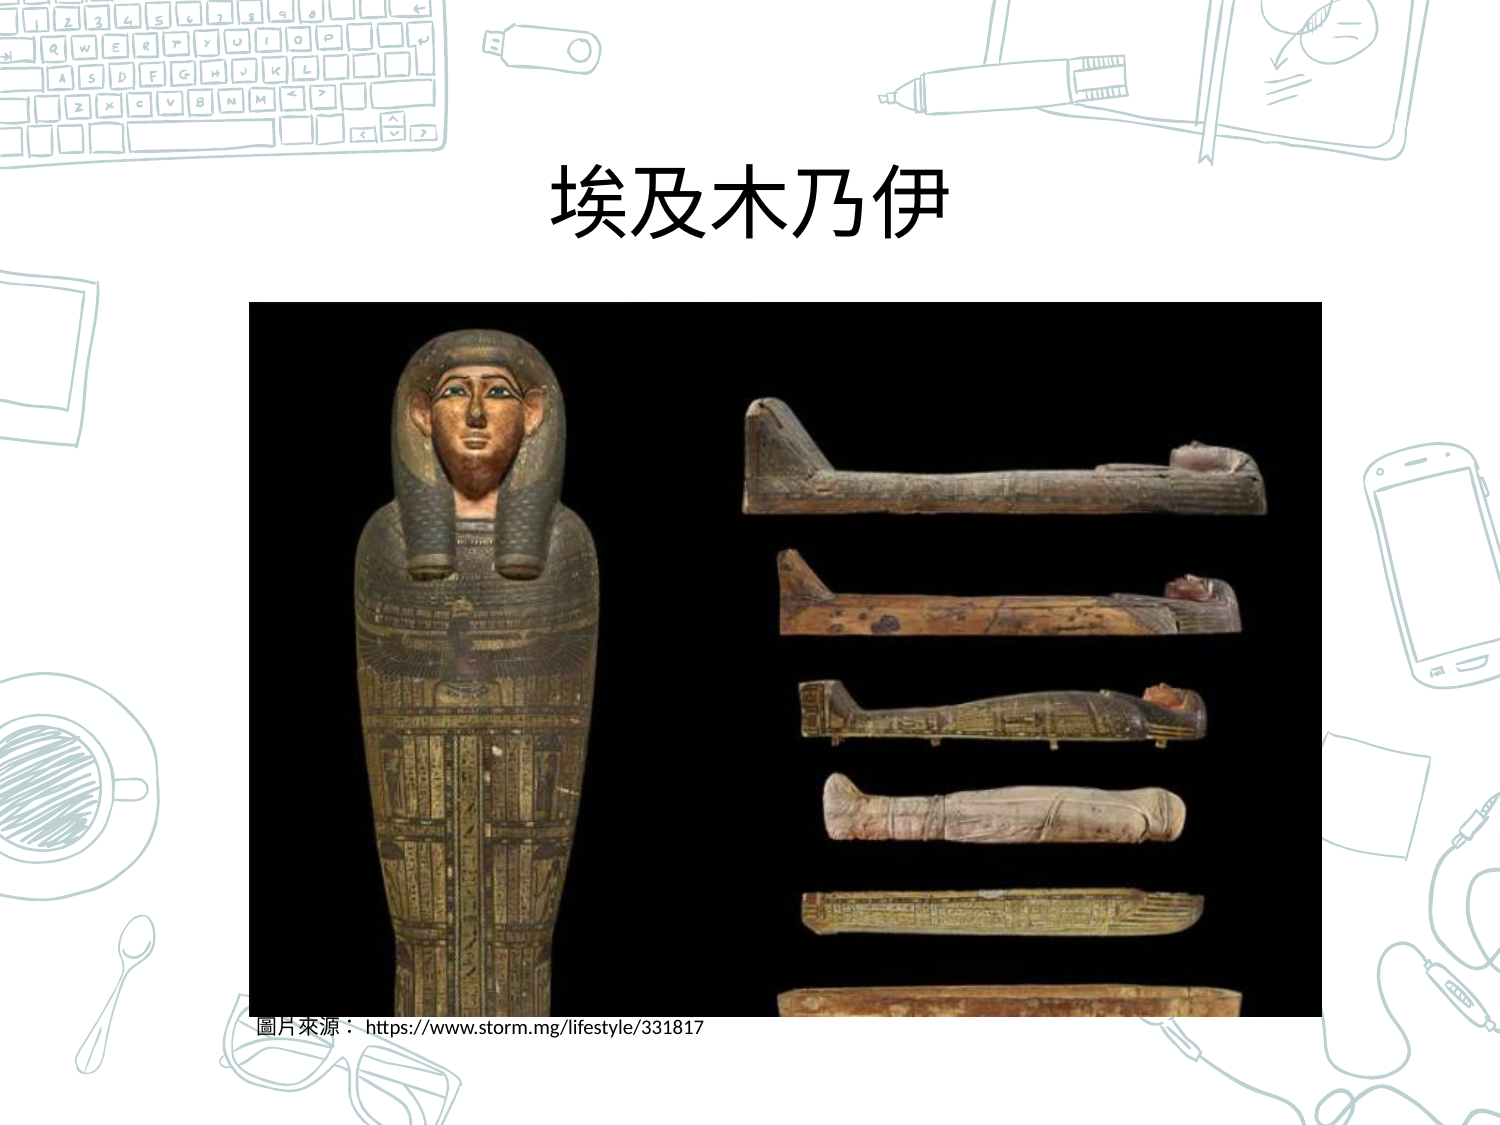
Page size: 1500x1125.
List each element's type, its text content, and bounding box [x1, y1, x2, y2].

list 圖片來源：https://www.storm.mg/lifestyle/331817 [221, 302, 1350, 1068]
title 埃及木乃伊 [185, 136, 1315, 264]
picture [249, 302, 1322, 1018]
